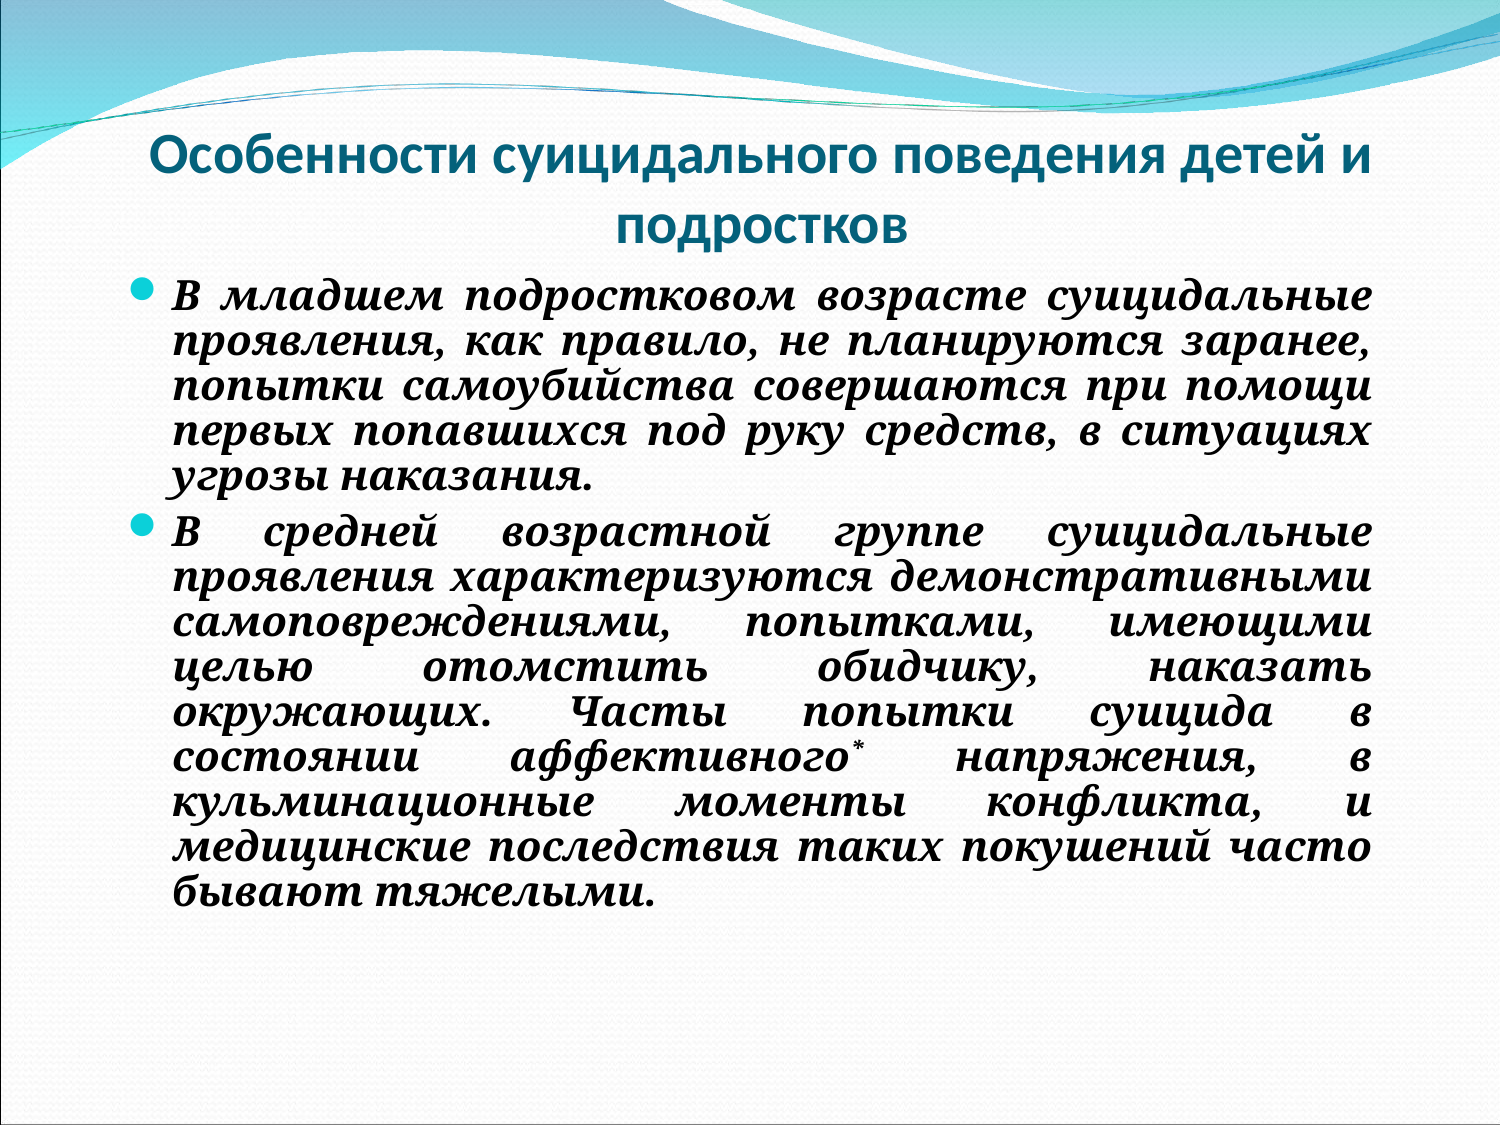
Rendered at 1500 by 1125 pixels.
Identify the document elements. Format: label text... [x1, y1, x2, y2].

list В младшем подростковом возрасте суицидальные проявления, как правило, не планируются заранее, попытки самоубийства совершаются при помощи первых попавшихся под руку средств, в ситуациях угрозы наказания. В средней возрастной группе суицидальные проявления характеризуются демонстративными самоповреждениями, попытками, имеющими целью отомстить обидчику, наказать окружающих. Часты попытки суицида в состоянии аффективного* напряжения, в кульминационные моменты конфликта, и медицинские последствия таких покушений часто бывают тяжелыми. [112, 267, 1388, 1043]
picture [0, 0, 1500, 1125]
title Особенности суицидального поведения детей и подростков [123, 101, 1400, 256]
